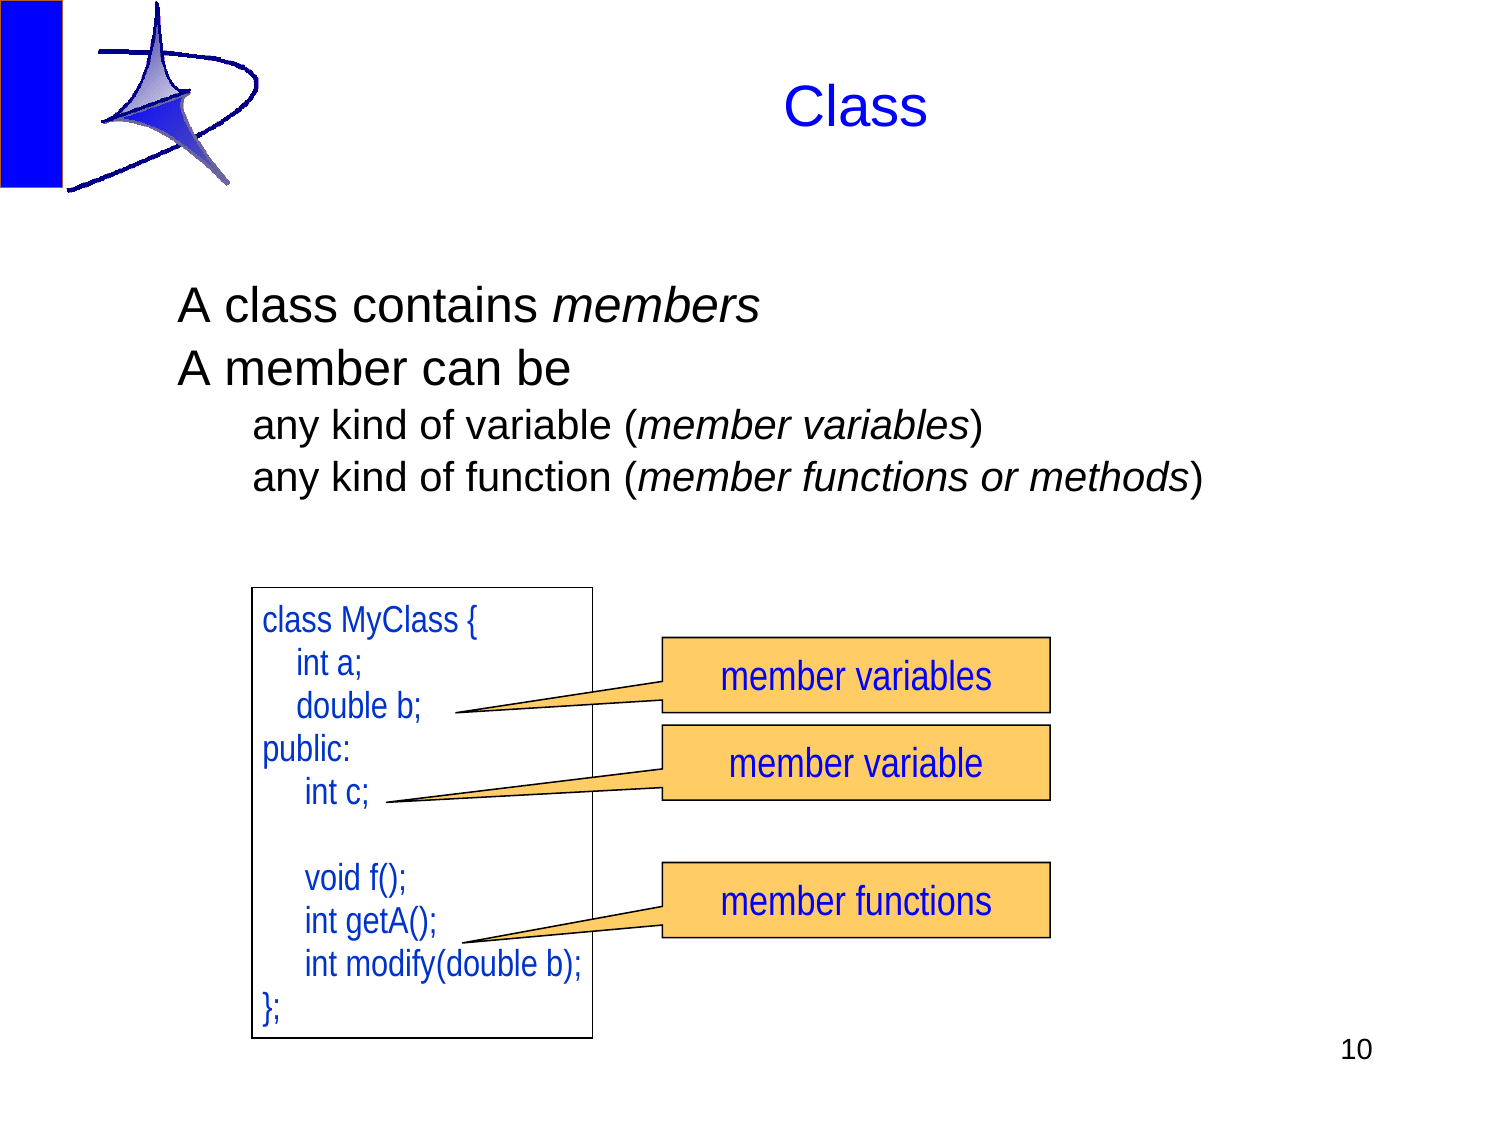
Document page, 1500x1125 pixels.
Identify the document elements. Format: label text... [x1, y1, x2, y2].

picture [62, 0, 263, 197]
text_box member variable [385, 725, 1051, 803]
text_box member functions [462, 862, 1051, 943]
text_box class MyClass { int a; double b; public: int c; void f(); int getA(); int modify(double b); }; [251, 587, 593, 1039]
text_box member variables [455, 637, 1051, 713]
title Class [262, 24, 1450, 188]
list A class contains members A member can be any kind of variable (member variables) any kind of function (member functions or methods) [162, 274, 1438, 538]
